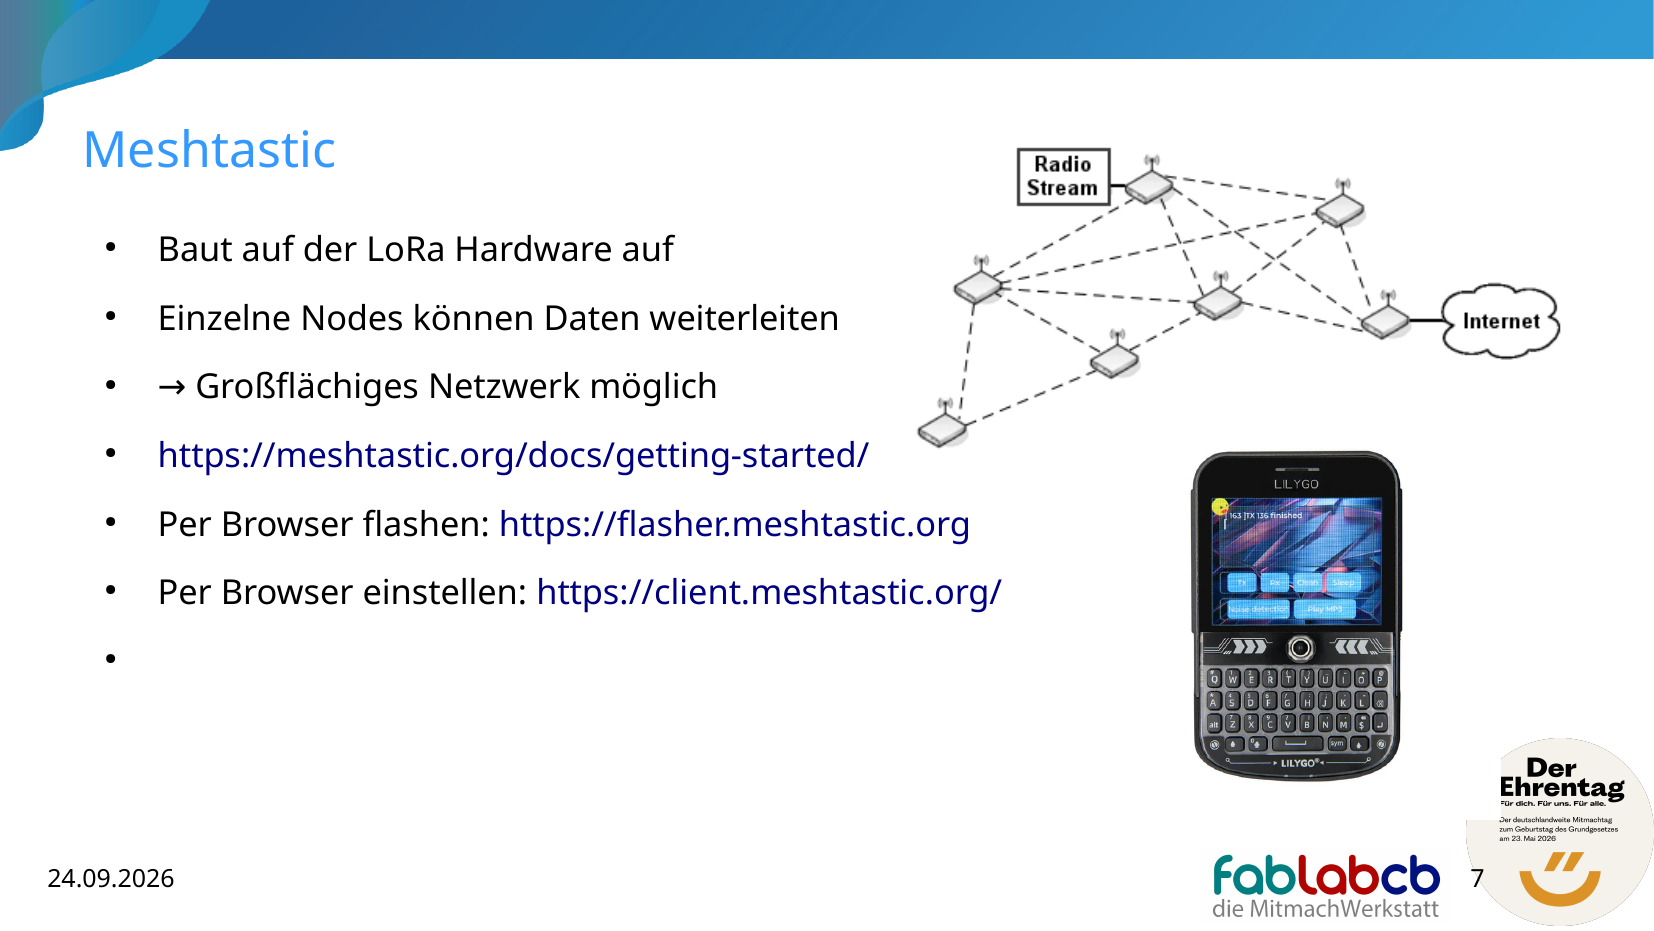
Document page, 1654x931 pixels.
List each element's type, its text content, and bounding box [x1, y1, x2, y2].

list Baut auf der LoRa Hardware auf Einzelne Nodes können Daten weiterleiten → Großflächiges Netzwerk möglich https://meshtastic.org/docs/getting-started/ Per Browser flashen: https://flasher.meshtastic.org Per Browser einstellen: https://client.meshtastic.org/ [86, 225, 1576, 826]
picture [0, 0, 1654, 931]
title Meshtastic [82, 99, 1571, 197]
